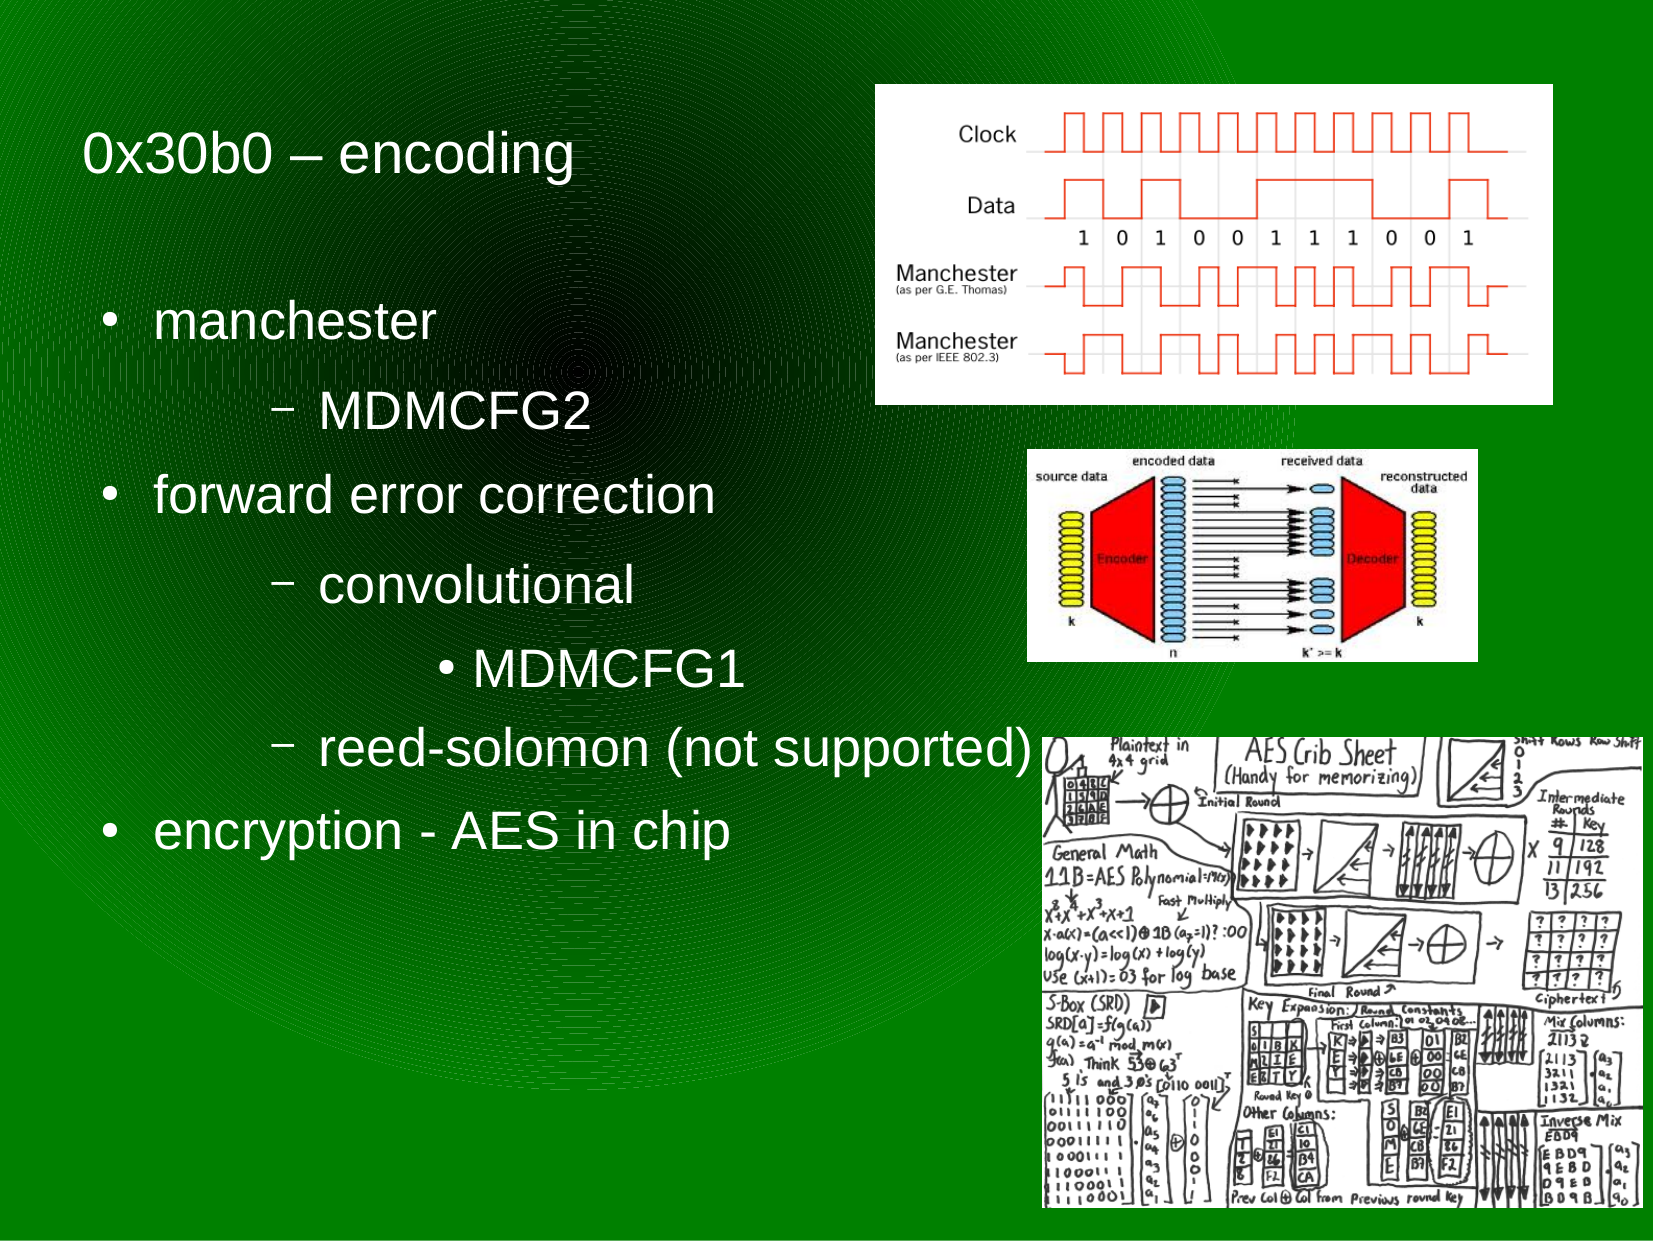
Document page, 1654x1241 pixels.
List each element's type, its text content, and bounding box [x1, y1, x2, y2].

picture [1027, 449, 1478, 662]
picture [1042, 737, 1643, 1208]
title 0x30b0 – encoding [82, 49, 1571, 257]
list manchester MDMCFG2 forward error correction convolutional MDMCFG1 reed-solomon (not supported) encryption - AES in chip [82, 290, 1571, 1109]
picture [875, 84, 1553, 406]
